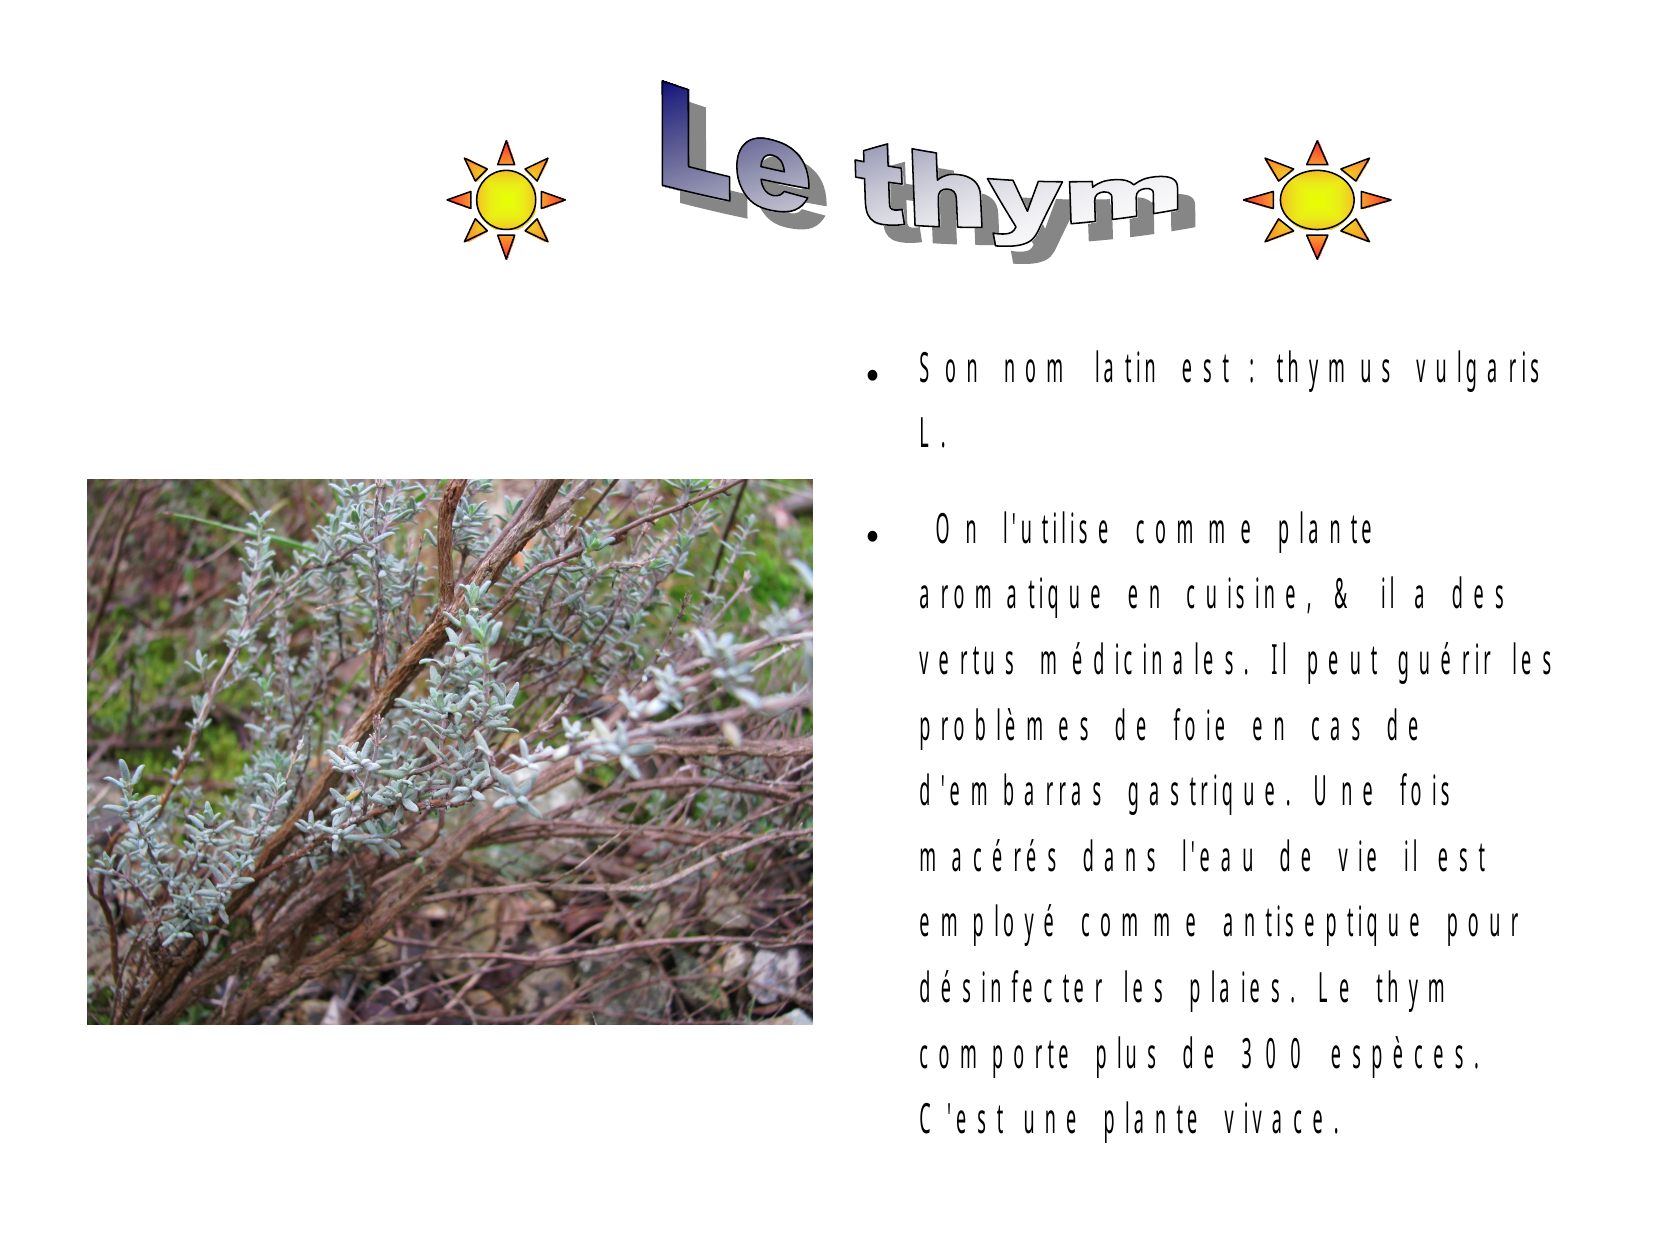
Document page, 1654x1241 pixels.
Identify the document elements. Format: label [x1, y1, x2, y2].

picture [87, 78, 1577, 1167]
